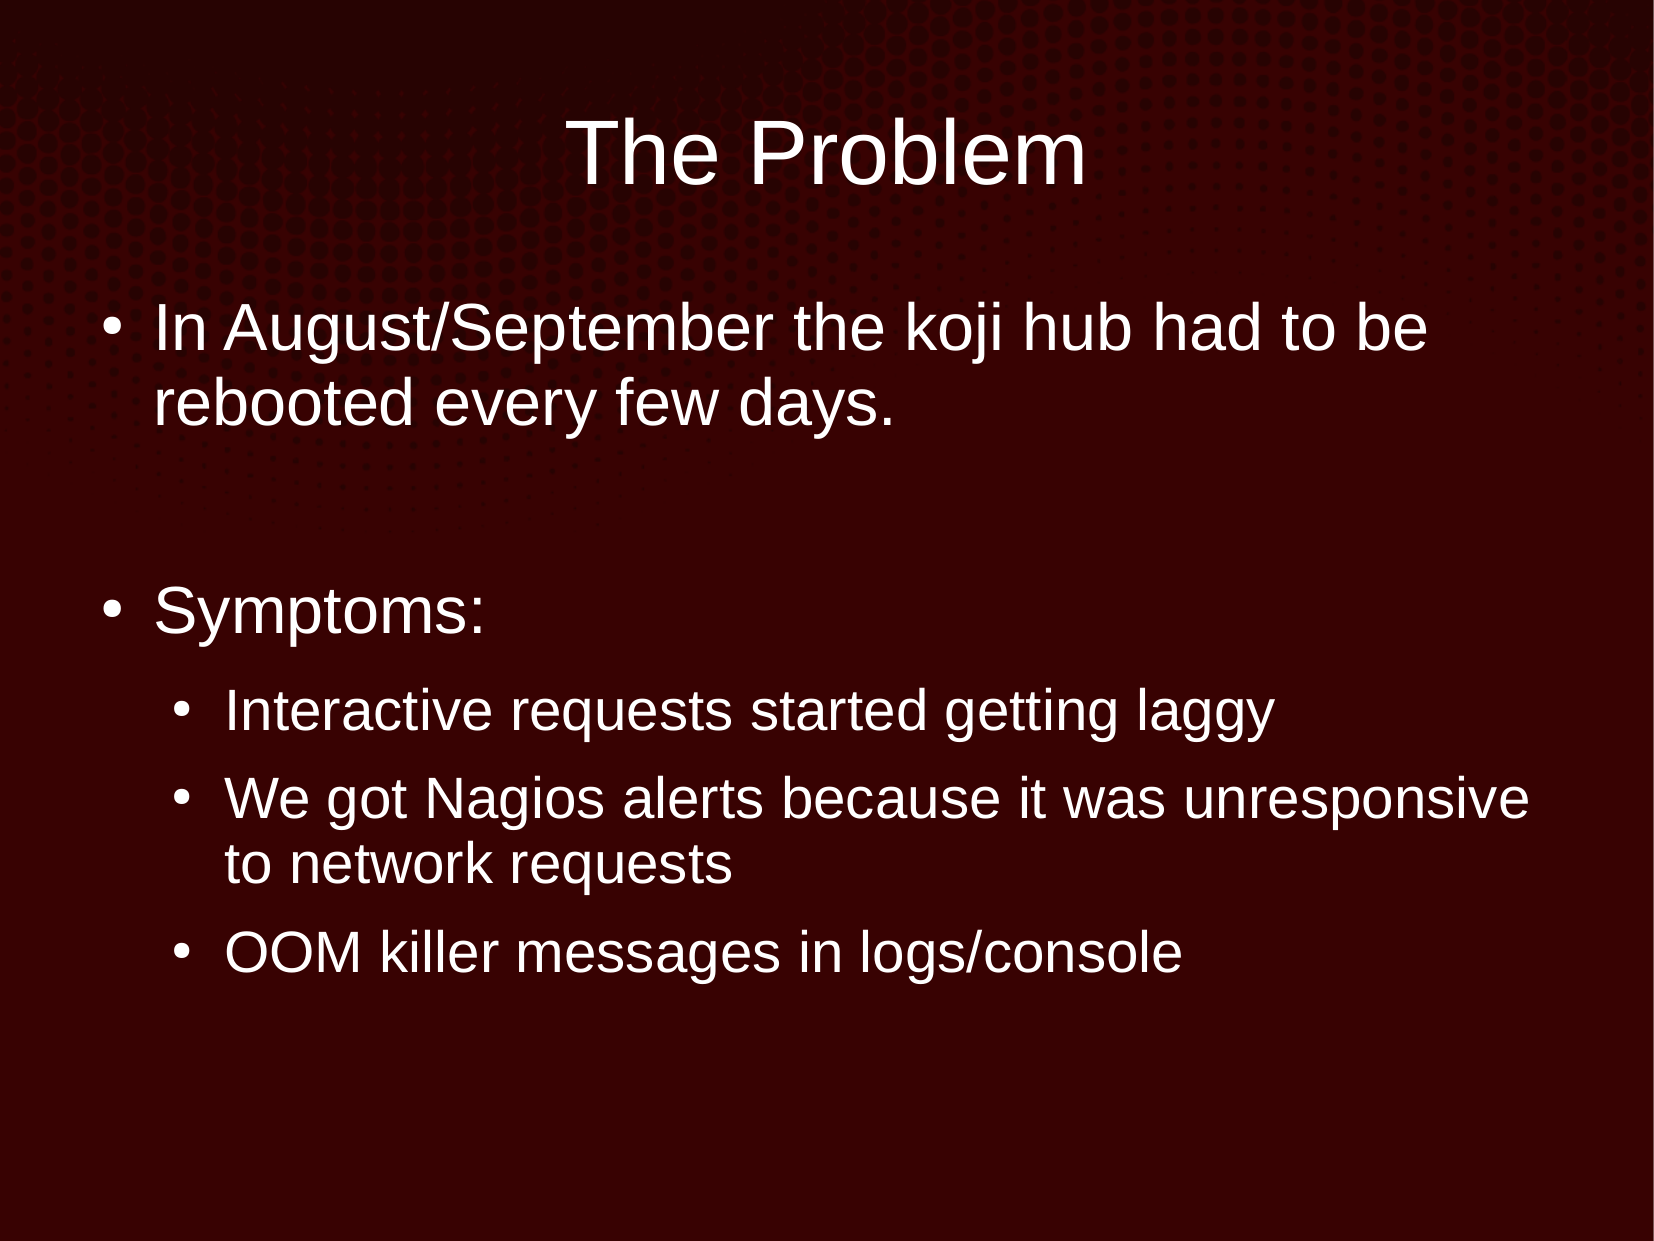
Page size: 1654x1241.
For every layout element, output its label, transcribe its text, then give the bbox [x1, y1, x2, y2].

title The Problem [82, 49, 1571, 257]
picture [0, 0, 1654, 1241]
list In August/September the koji hub had to be rebooted every few days. Symptoms: Interactive requests started getting laggy We got Nagios alerts because it was unresponsive to network requests OOM killer messages in logs/console [82, 290, 1571, 1109]
